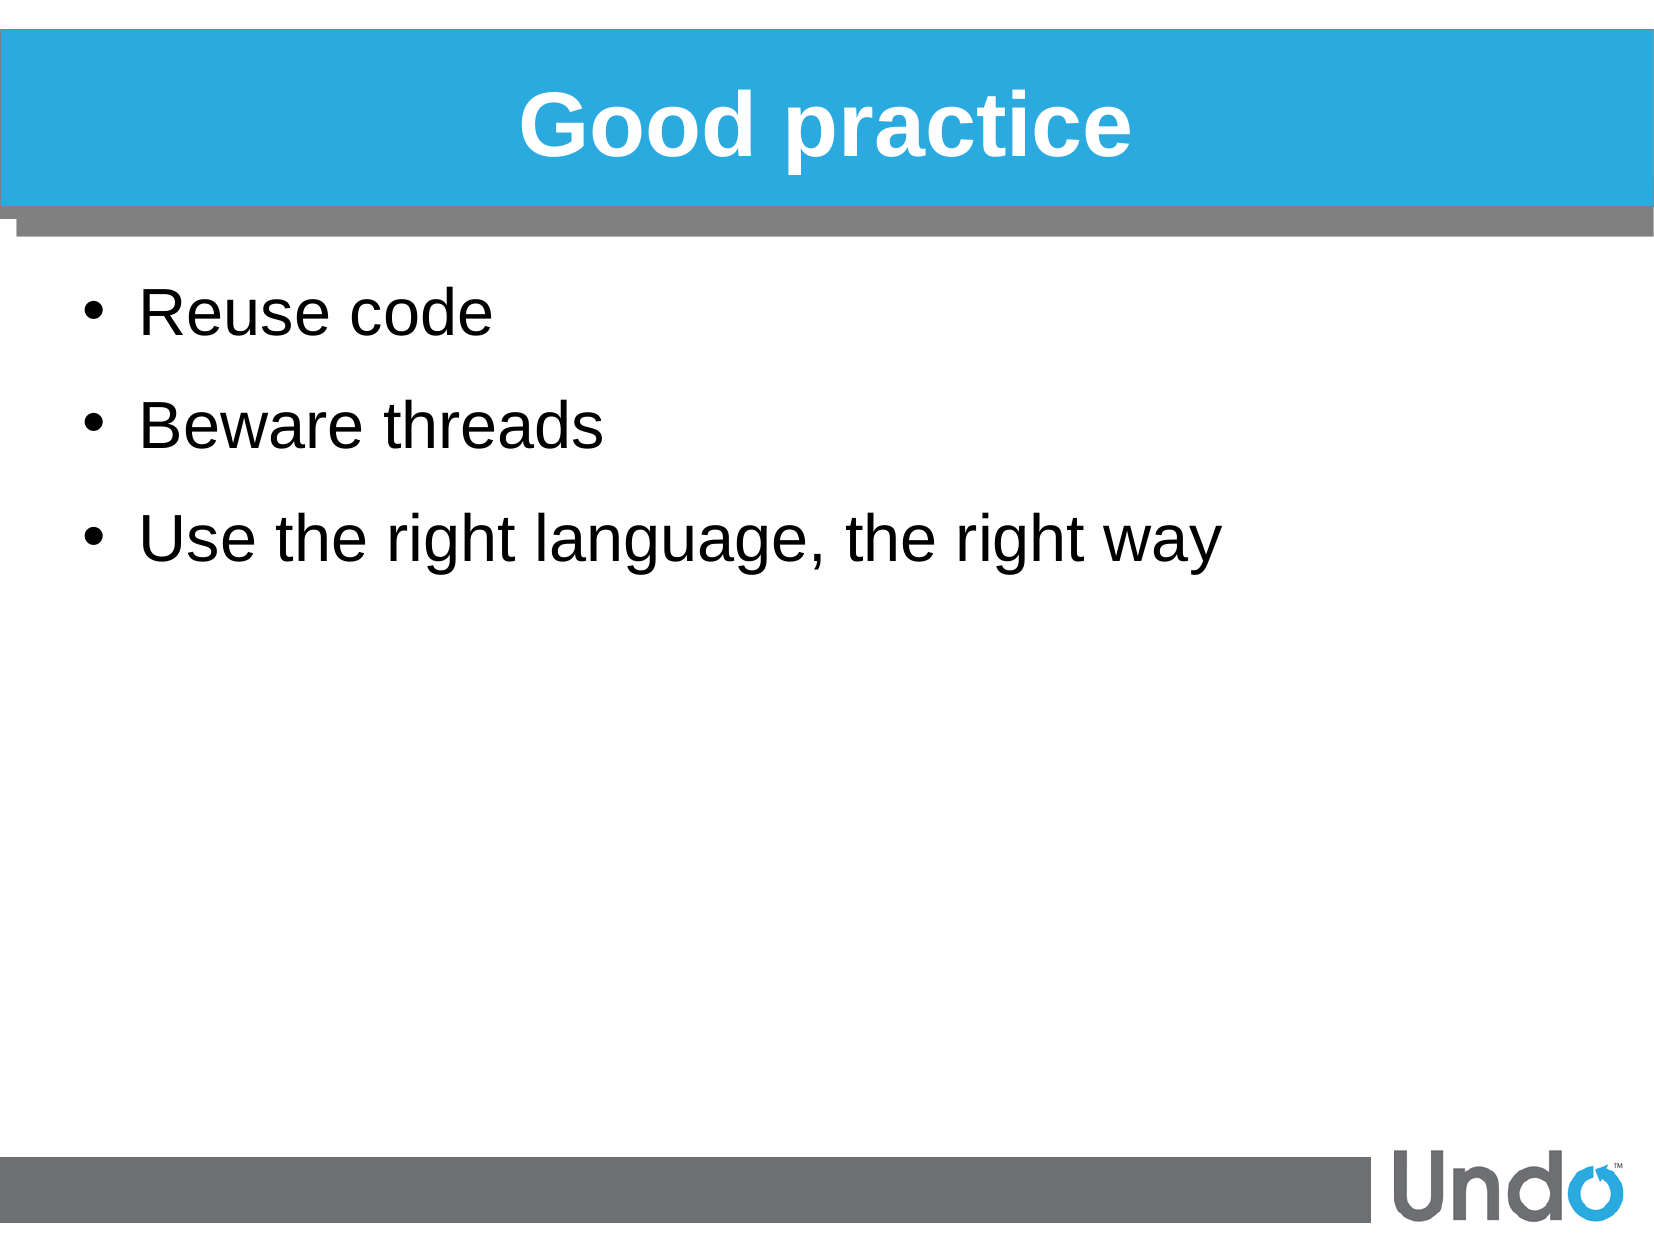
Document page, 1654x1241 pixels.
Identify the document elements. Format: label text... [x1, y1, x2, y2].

picture [1571, 1150, 1624, 1223]
title Good practice [82, 14, 1571, 221]
list Reuse code Beware threads Use the right language, the right way [82, 265, 1571, 1241]
